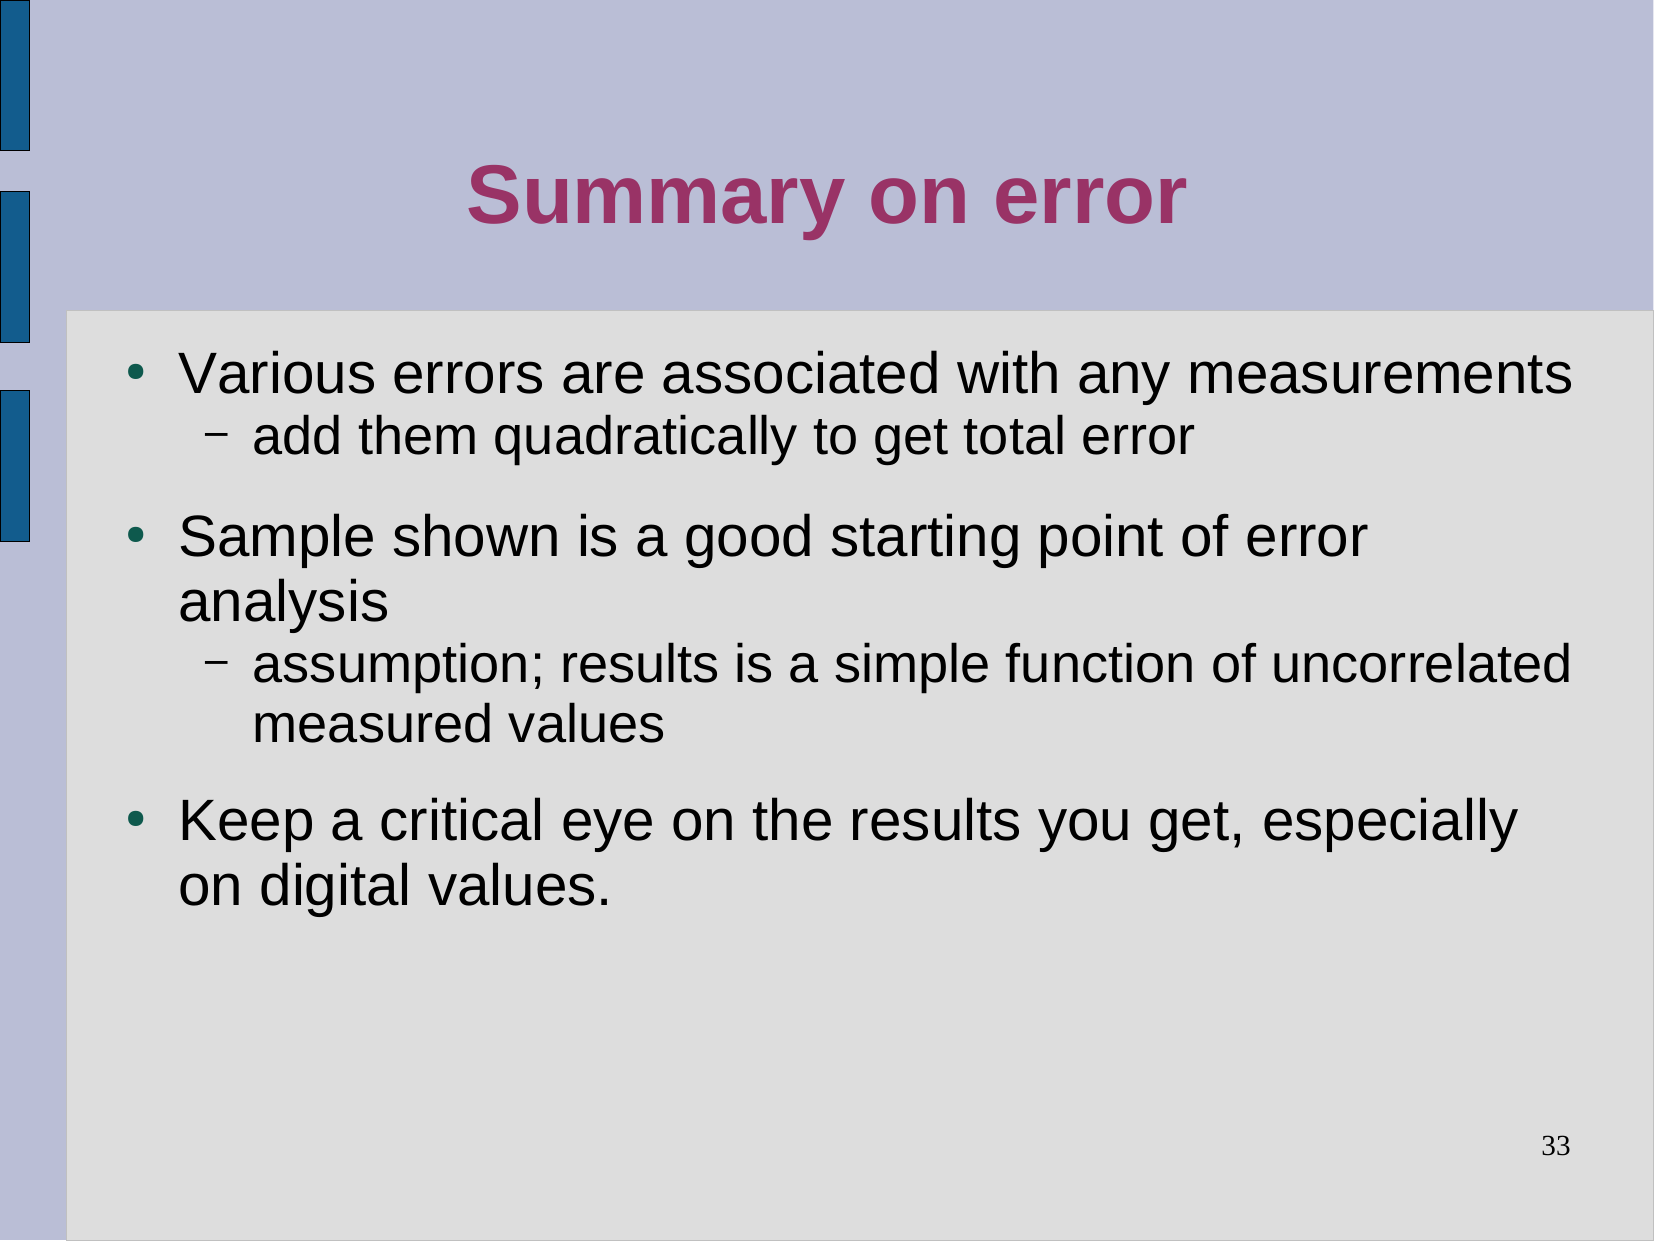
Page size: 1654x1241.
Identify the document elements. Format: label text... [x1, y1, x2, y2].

list Various errors are associated with any measurements add them quadratically to get total error Sample shown is a good starting point of error analysis assumption; results is a simple function of uncorrelated measured values Keep a critical eye on the results you get, especially on digital values. [107, 340, 1595, 1108]
title Summary on error [121, 98, 1534, 291]
